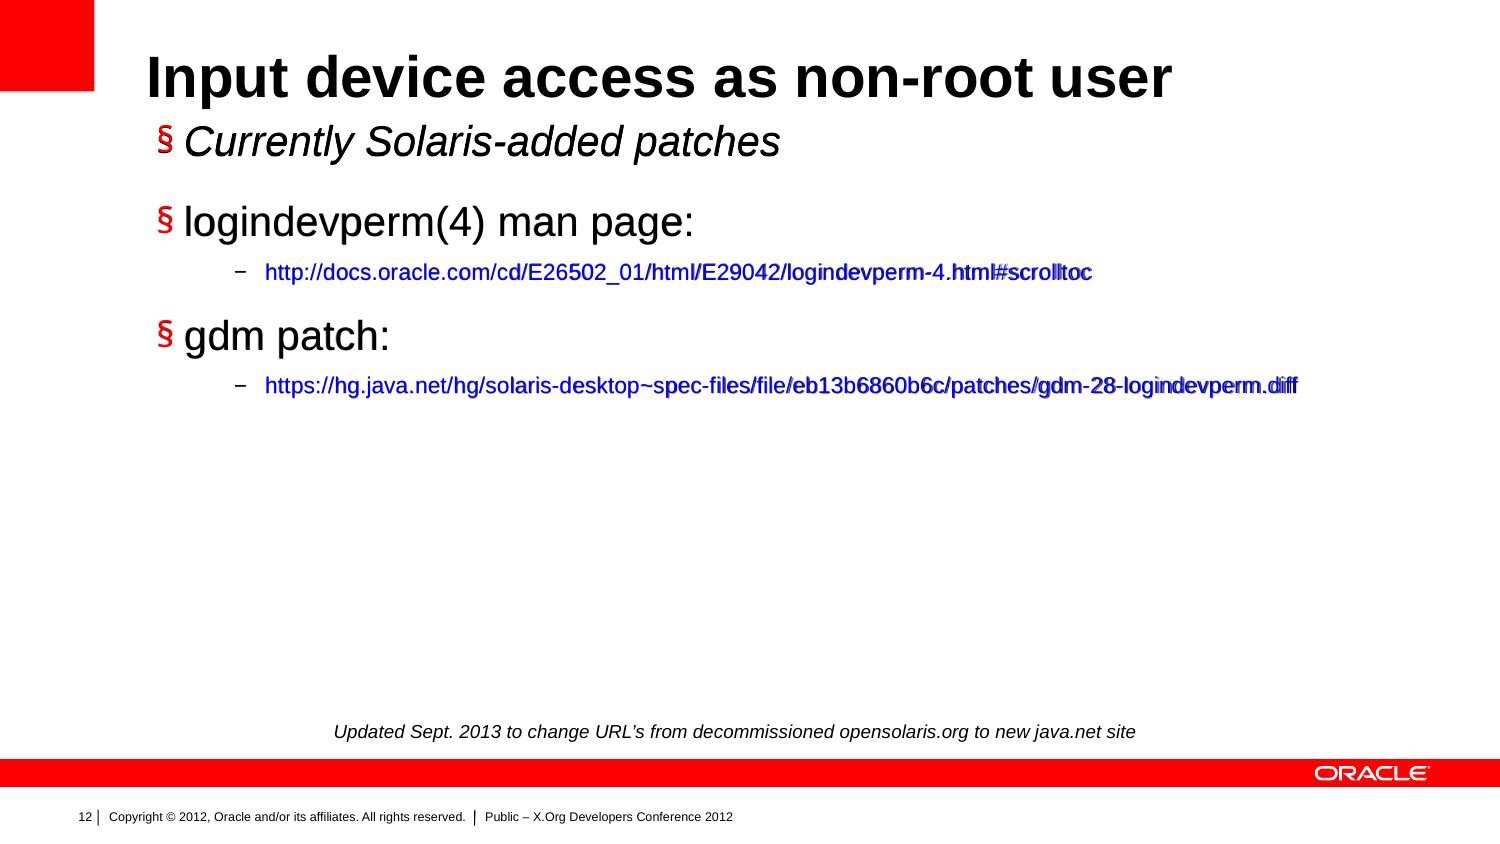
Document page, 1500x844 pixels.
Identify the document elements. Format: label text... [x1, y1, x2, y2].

list Currently Solaris-added patches [131, 106, 1482, 157]
text_box Updated Sept. 2013 to change URL’s from decommissioned opensolaris.org to new java.net site [318, 714, 1182, 751]
title Input device access as non-root user [131, 40, 1482, 106]
picture [0, 759, 1500, 787]
list logindevperm(4) man page: http://docs.oracle.com/cd/E26502_01/html/E29042/logindevperm-4.html#scrolltoc gdm patch: https://hg.java.net/hg/solaris-desktop~spec-files/file/eb13b6860b6c/patches/gdm-28-logindevperm.diff [131, 187, 1463, 776]
